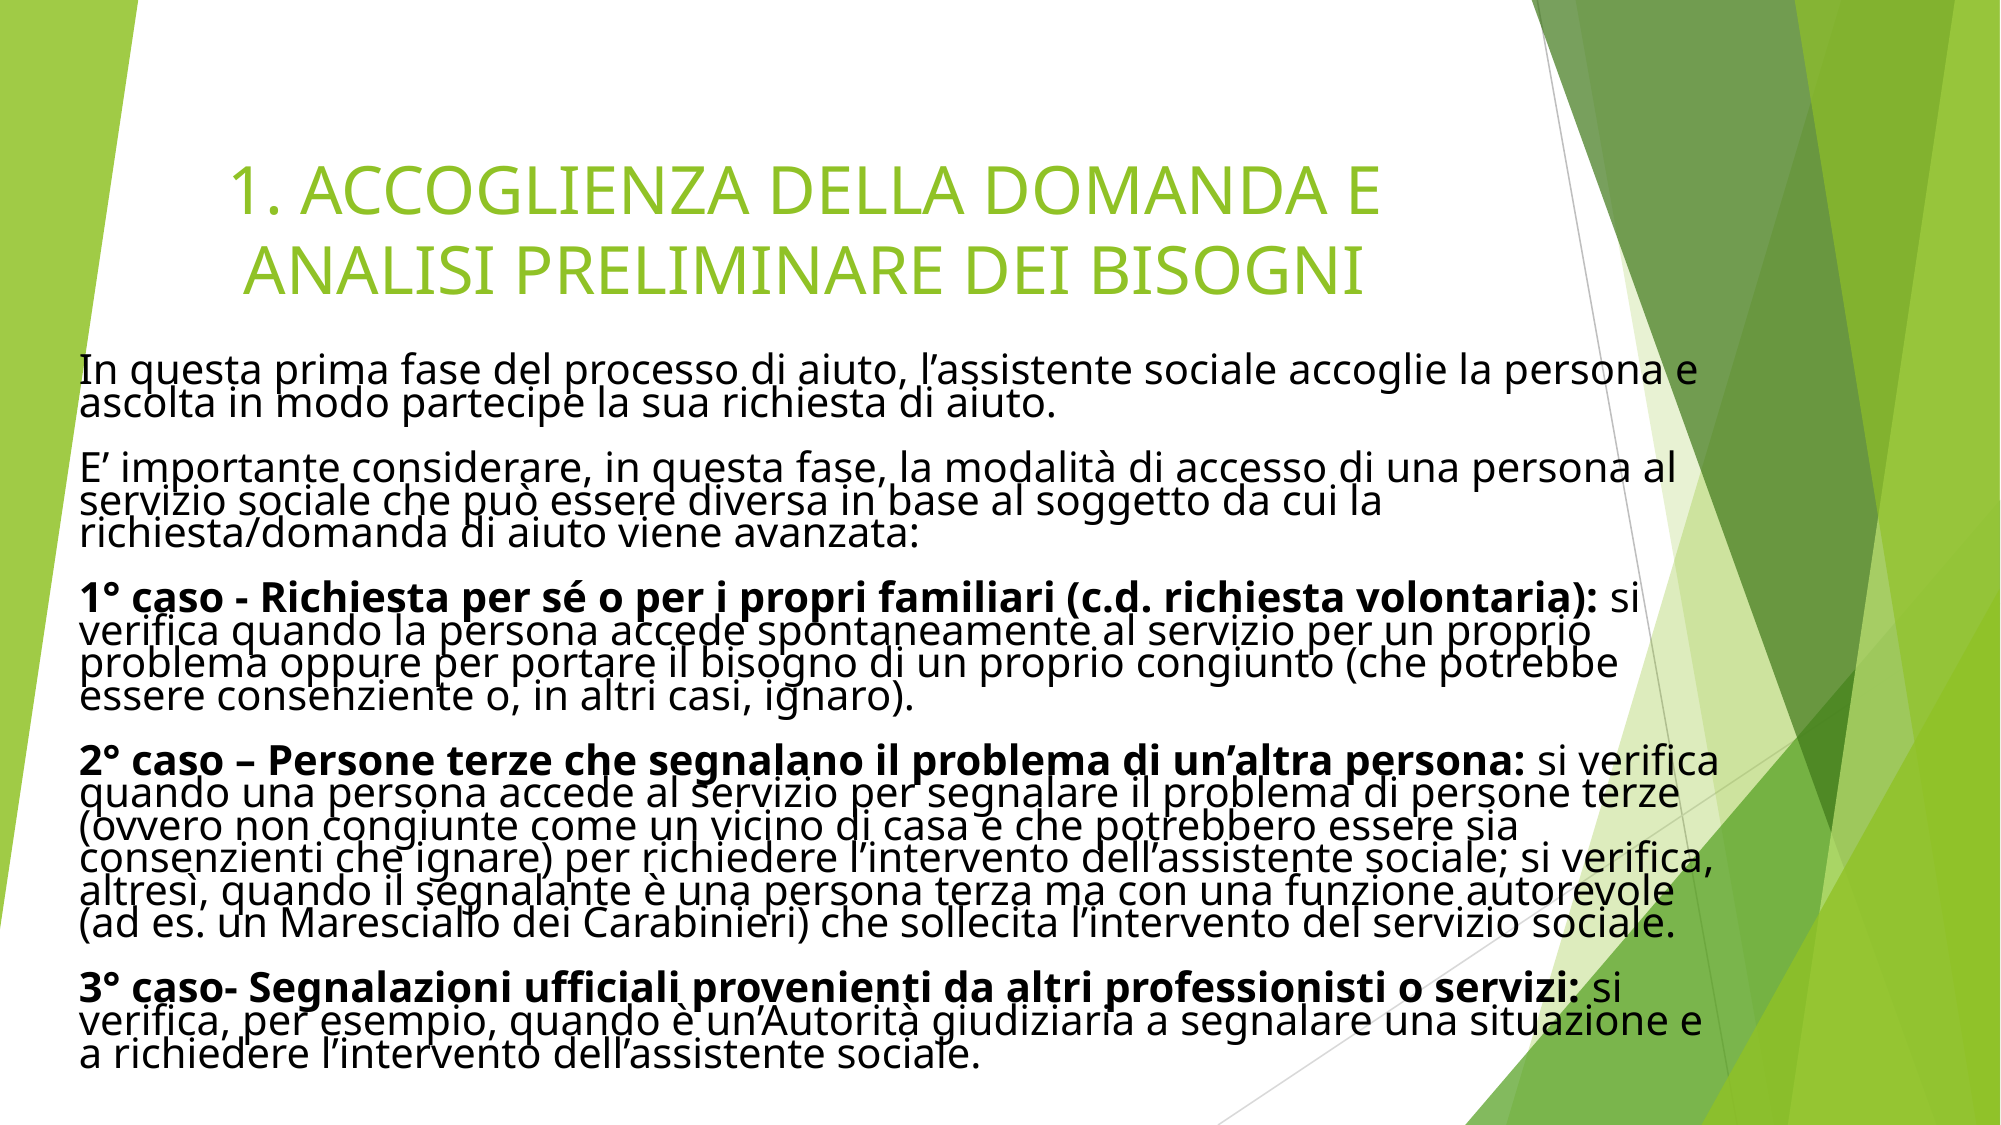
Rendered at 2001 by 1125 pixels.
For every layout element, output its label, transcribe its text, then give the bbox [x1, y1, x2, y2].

title 1. ACCOGLIENZA DELLA DOMANDA E ANALISI PRELIMINARE DEI BISOGNI [98, 126, 1512, 315]
subtitle In questa prima fase del processo di aiuto, l’assistente sociale accoglie la persona e ascolta in modo partecipe la sua richiesta di aiuto. E’ importante considerare, in questa fase, la modalità di accesso di una persona al servizio sociale che può essere diversa in base al soggetto da cui la richiesta/domanda di aiuto viene avanzata: 1° caso - Richiesta per sé o per i propri familiari (c.d. richiesta volontaria): si verifica quando la persona accede spontaneamente al servizio per un proprio problema oppure per portare il bisogno di un proprio congiunto (che potrebbe essere consenziente o, in altri casi, ignaro). 2° caso – Persone terze che segnalano il problema di un’altra persona: si verifica quando una persona accede al servizio per segnalare il problema di persone terze (ovvero non congiunte come un vicino di casa e che potrebbero essere sia consenzienti che ignare) per richiedere l’intervento dell’assistente sociale; si verifica, altresì, quando il segnalante è una persona terza ma con una funzione autorevole (ad es. un Maresciallo dei Carabinieri) che sollecita l’intervento del servizio sociale. 3° caso- Segnalazioni ufficiali provenienti da altri professionisti o servizi: si verifica, per esempio, quando è un’Autorità giudiziaria a segnalare una situazione e a richiedere l’intervento dell’assistente sociale. [63, 351, 1736, 1125]
